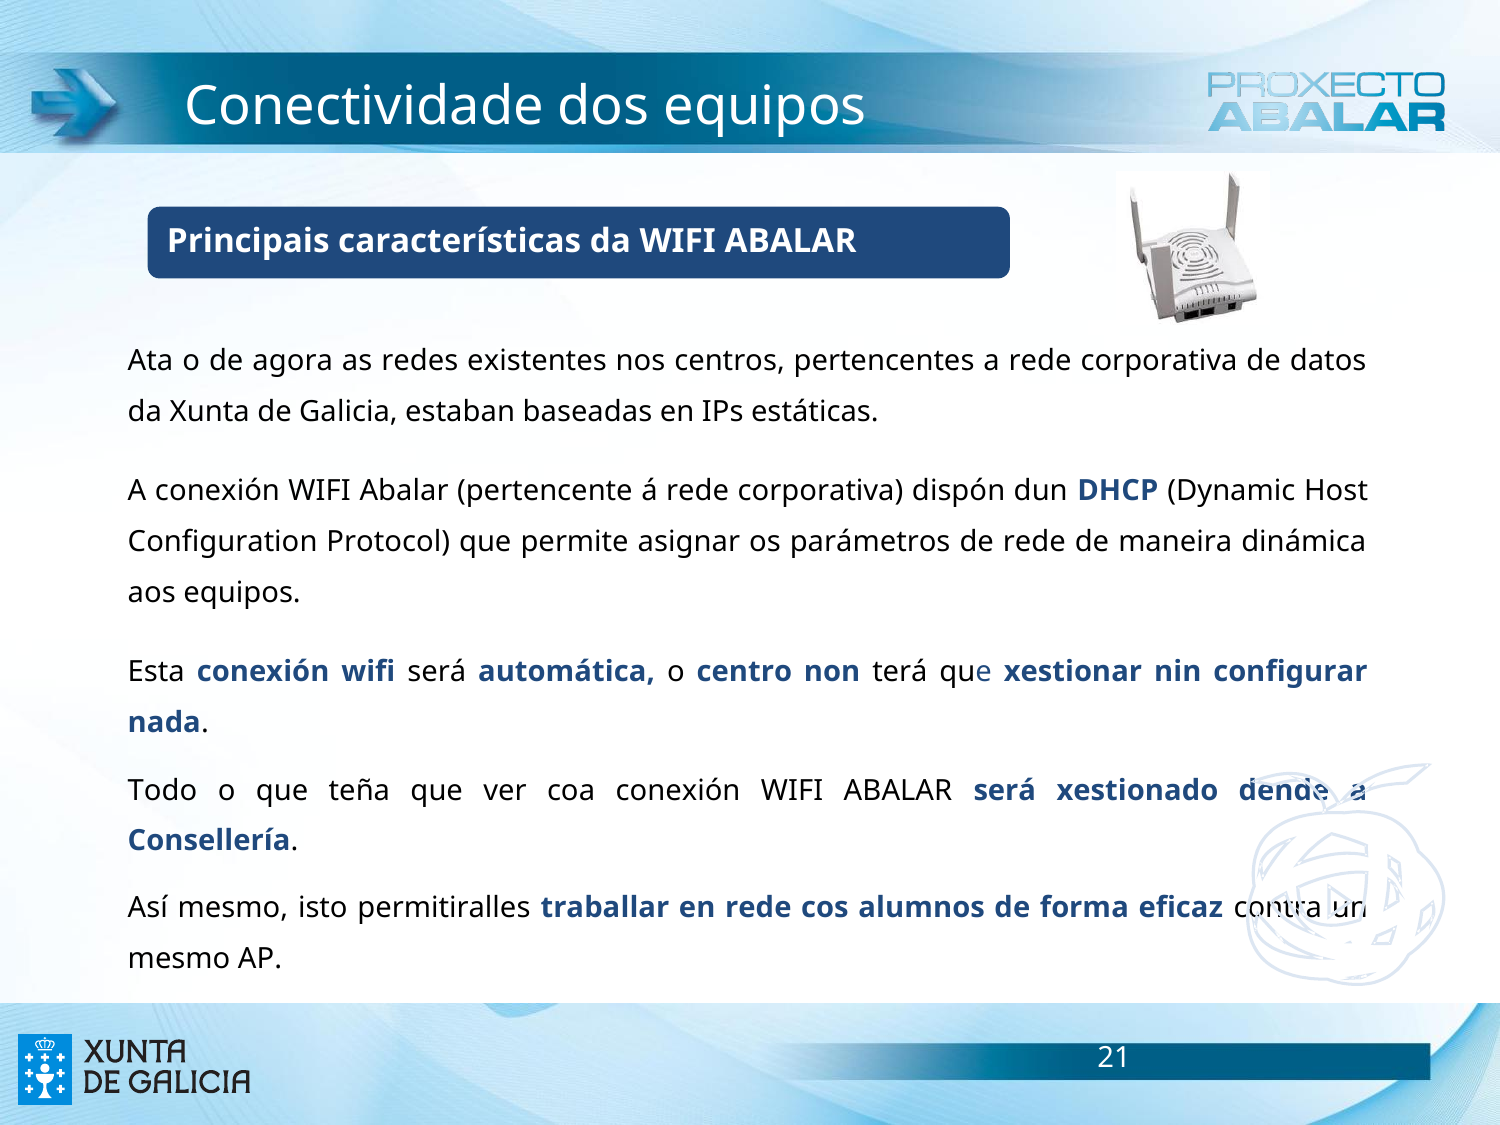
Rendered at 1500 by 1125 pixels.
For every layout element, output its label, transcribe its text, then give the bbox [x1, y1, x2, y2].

text_box [1246, 763, 1446, 986]
text_box [147, 209, 1010, 279]
text_box Ata o de agora as redes existentes nos centros, pertencentes a rede corporativa de datos da Xunta de Galicia, estaban baseadas en IPs estáticas. A conexión WIFI Abalar (pertencente á rede corporativa) dispón dun DHCP (Dynamic Host Configuration Protocol) que permite asignar os parámetros de rede de maneira dinámica aos equipos. Esta conexión wifi será automática, o centro non terá que xestionar nin configurar nada. Todo o que teña que ver coa conexión WIFI ABALAR será xestionado dende a Consellería. Así mesmo, isto permitiralles traballar en rede cos alumnos de forma eficaz contra un mesmo AP. [1250, 814, 1383, 982]
slide_number <número> [1082, 1031, 1433, 1092]
text_box Ata o de agora as redes existentes nos centros, pertencentes a rede corporativa de datos da Xunta de Galicia, estaban baseadas en IPs estáticas. A conexión WIFI Abalar (pertencente á rede corporativa) dispón dun DHCP (Dynamic Host Configuration Protocol) que permite asignar os parámetros de rede de maneira dinámica aos equipos. Esta conexión wifi será automática, o centro non terá que xestionar nin configurar nada. Todo o que teña que ver coa conexión WIFI ABALAR será xestionado dende a Consellería. Así mesmo, isto permitiralles traballar en rede cos alumnos de forma eficaz contra un mesmo AP. [112, 186, 1383, 982]
picture [0, 0, 1500, 1125]
text_box Conectividade dos equipos [184, 70, 868, 136]
text_box Principais características da WIFI ABALAR [152, 194, 1034, 267]
